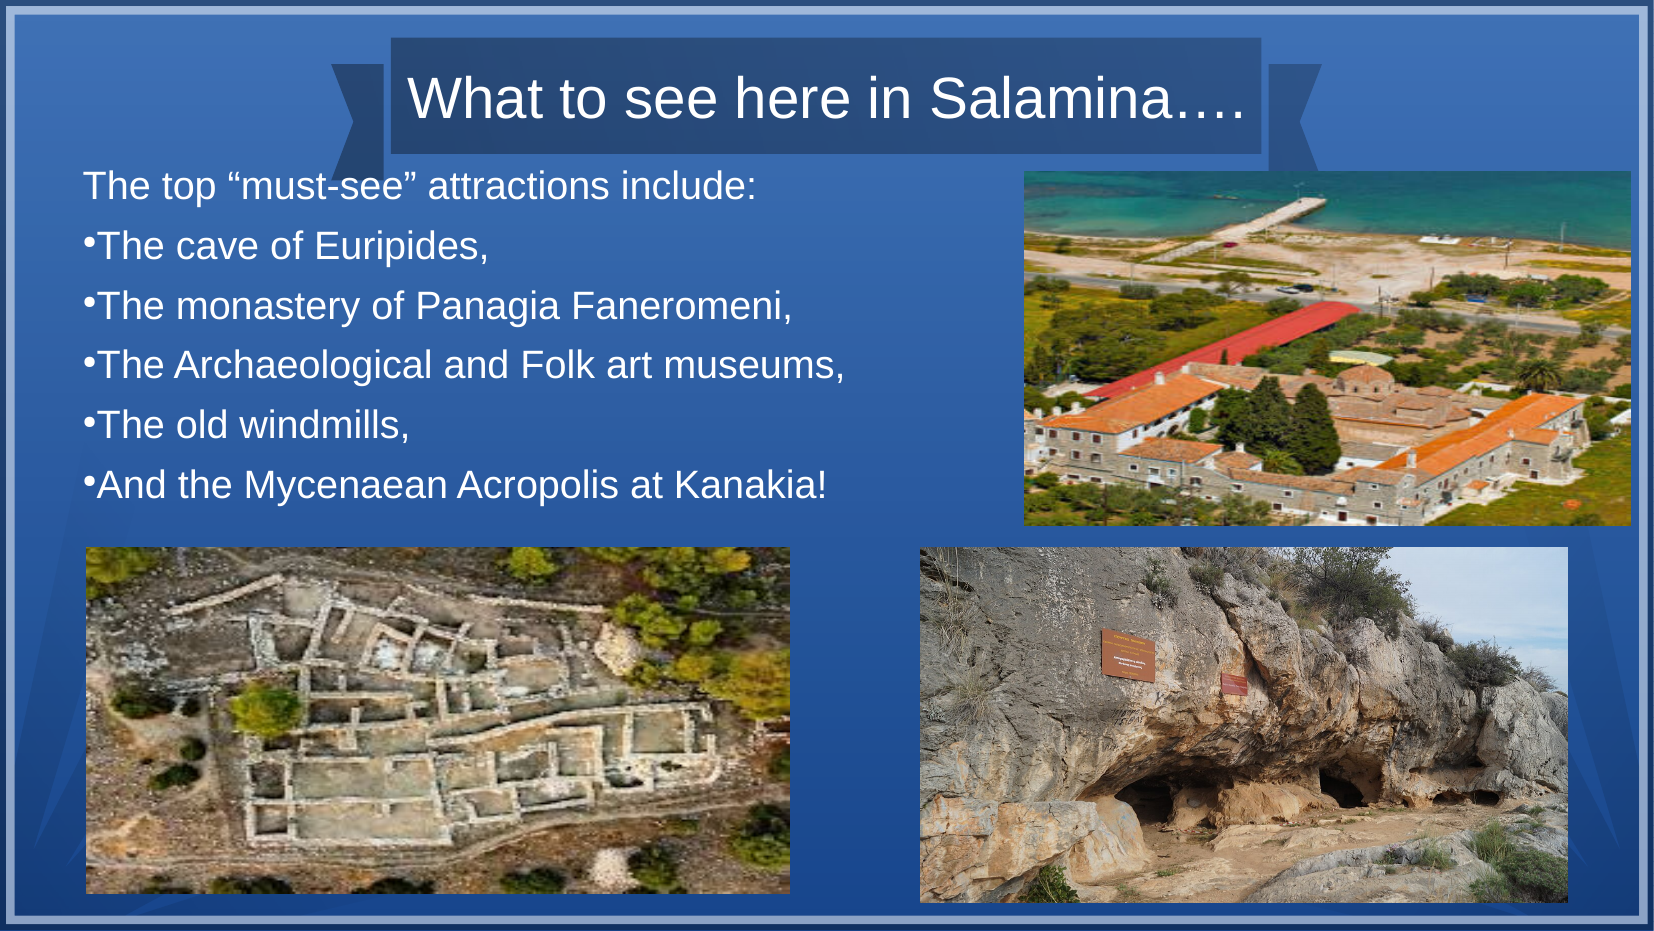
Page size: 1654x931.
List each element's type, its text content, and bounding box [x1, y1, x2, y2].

picture [920, 547, 1568, 903]
picture [1024, 171, 1631, 526]
list The top “must-see” attractions include: The cave of Euripides, The monastery of Panagia Faneromeni, The Archaeological and Folk art museums, The old windmills, And the Mycenaean Acropolis at Kanakia! [82, 168, 855, 522]
picture [86, 547, 790, 894]
title What to see here in Salamina…. [396, 42, 1260, 149]
